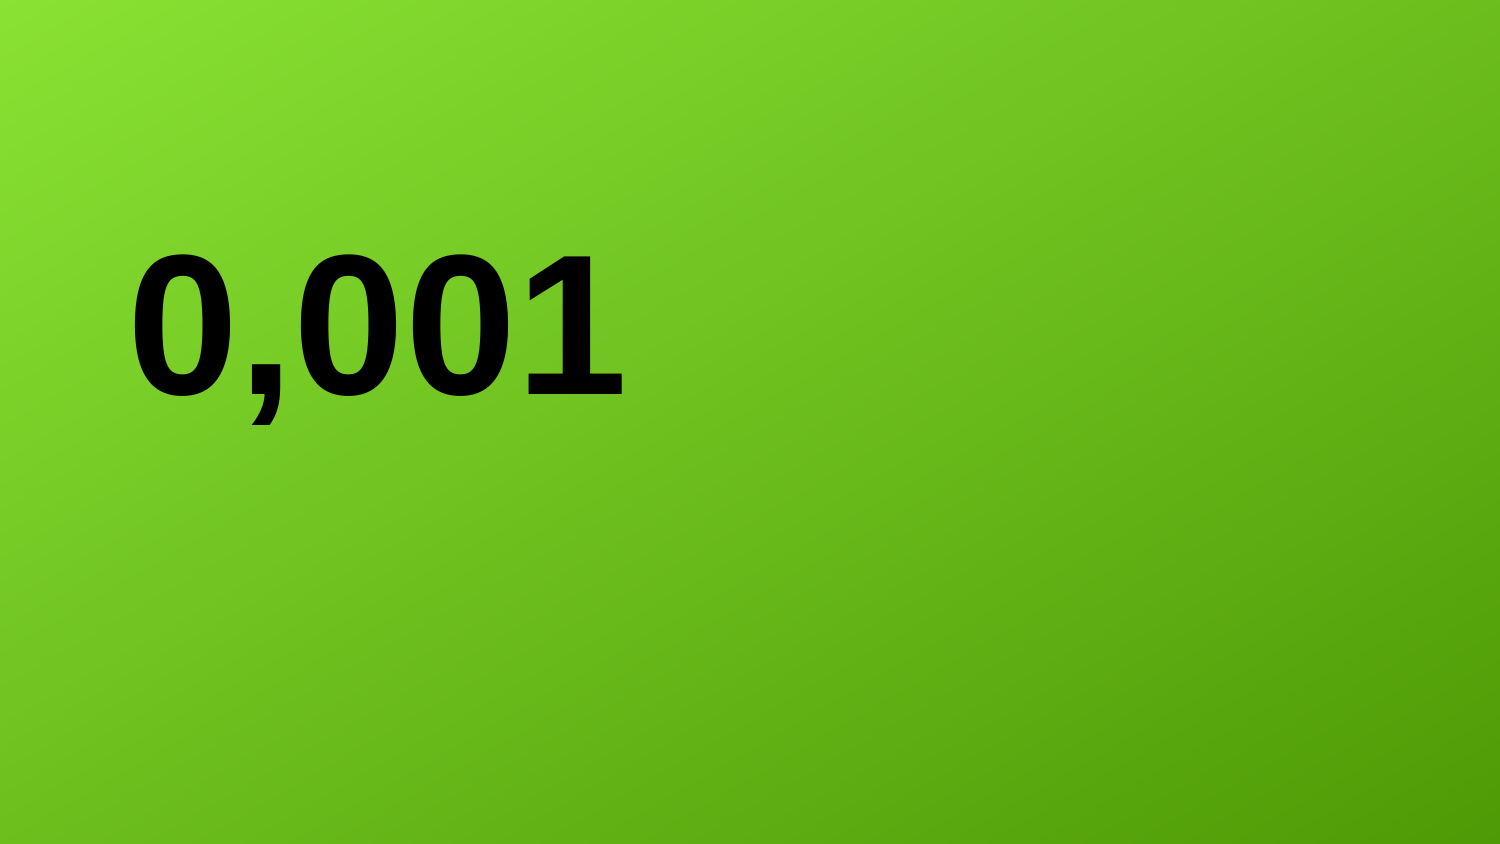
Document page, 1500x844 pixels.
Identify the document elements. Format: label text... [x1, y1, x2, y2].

text_box 0,001 [328, 276, 368, 374]
text_box 0,001 [162, 276, 202, 374]
text_box 0,001 [440, 276, 480, 374]
text_box 0,001 [112, 259, 1388, 450]
